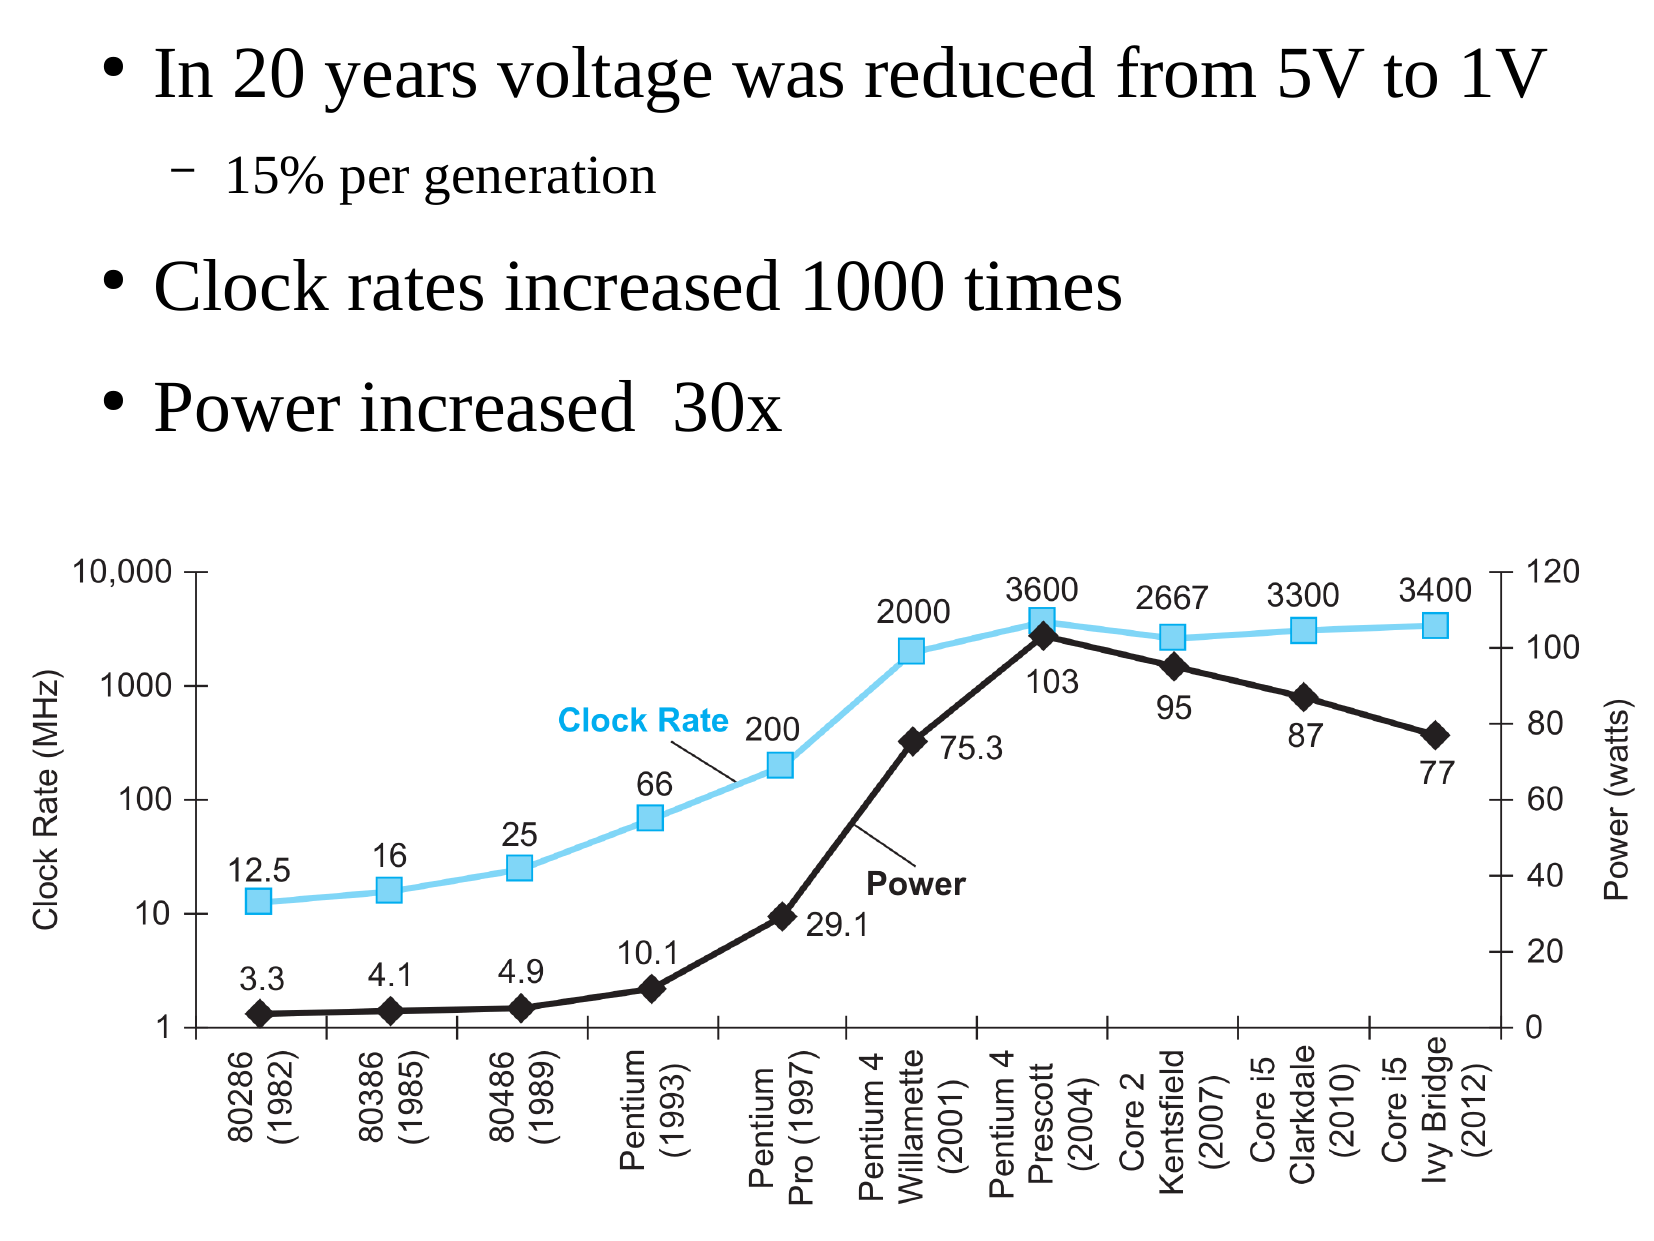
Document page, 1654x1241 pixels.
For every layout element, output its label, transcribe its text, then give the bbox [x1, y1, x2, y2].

picture [0, 498, 1654, 1214]
list In 20 years voltage was reduced from 5V to 1V 15% per generation Clock rates increased 1000 times Power increased 30x [82, 24, 1571, 498]
